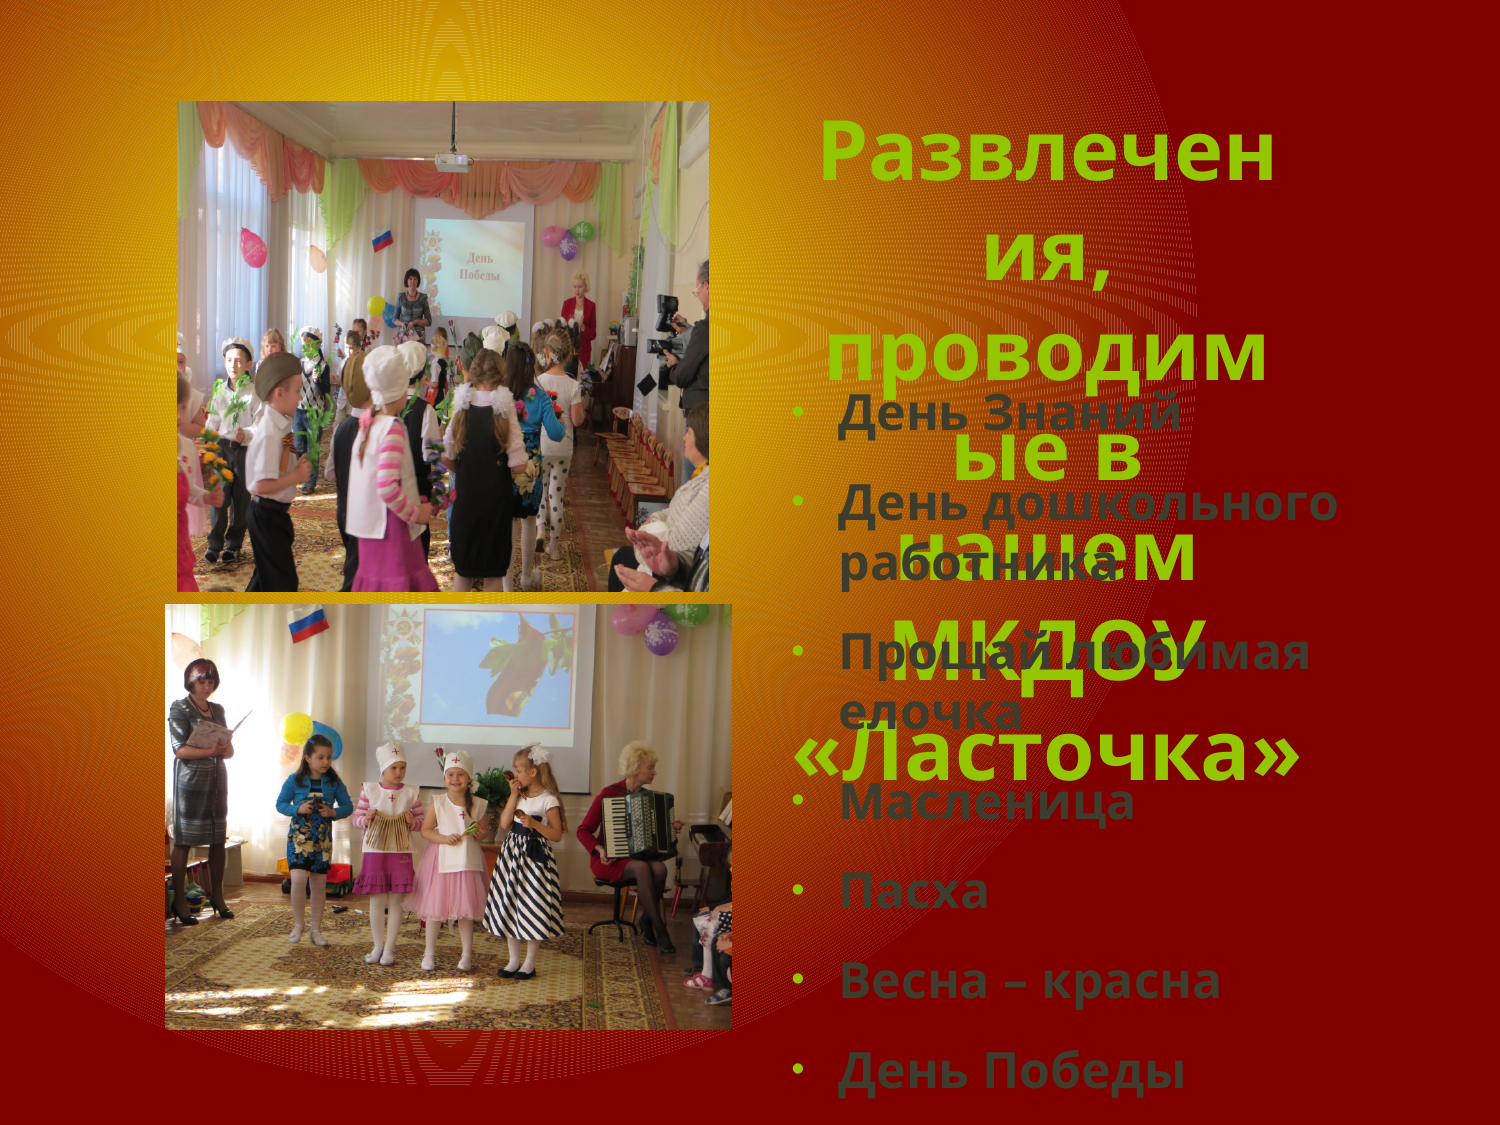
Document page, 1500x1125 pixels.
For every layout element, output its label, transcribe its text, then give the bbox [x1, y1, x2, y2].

list День Знаний День дошкольного работника Прощай любимая елочка Масленица Пасха Весна – красна День Победы [776, 373, 1365, 1000]
title Развлечения, проводимые в нашем МКДОУ «Ласточка» [776, 90, 1319, 373]
picture [165, 604, 732, 1030]
picture [177, 101, 709, 592]
